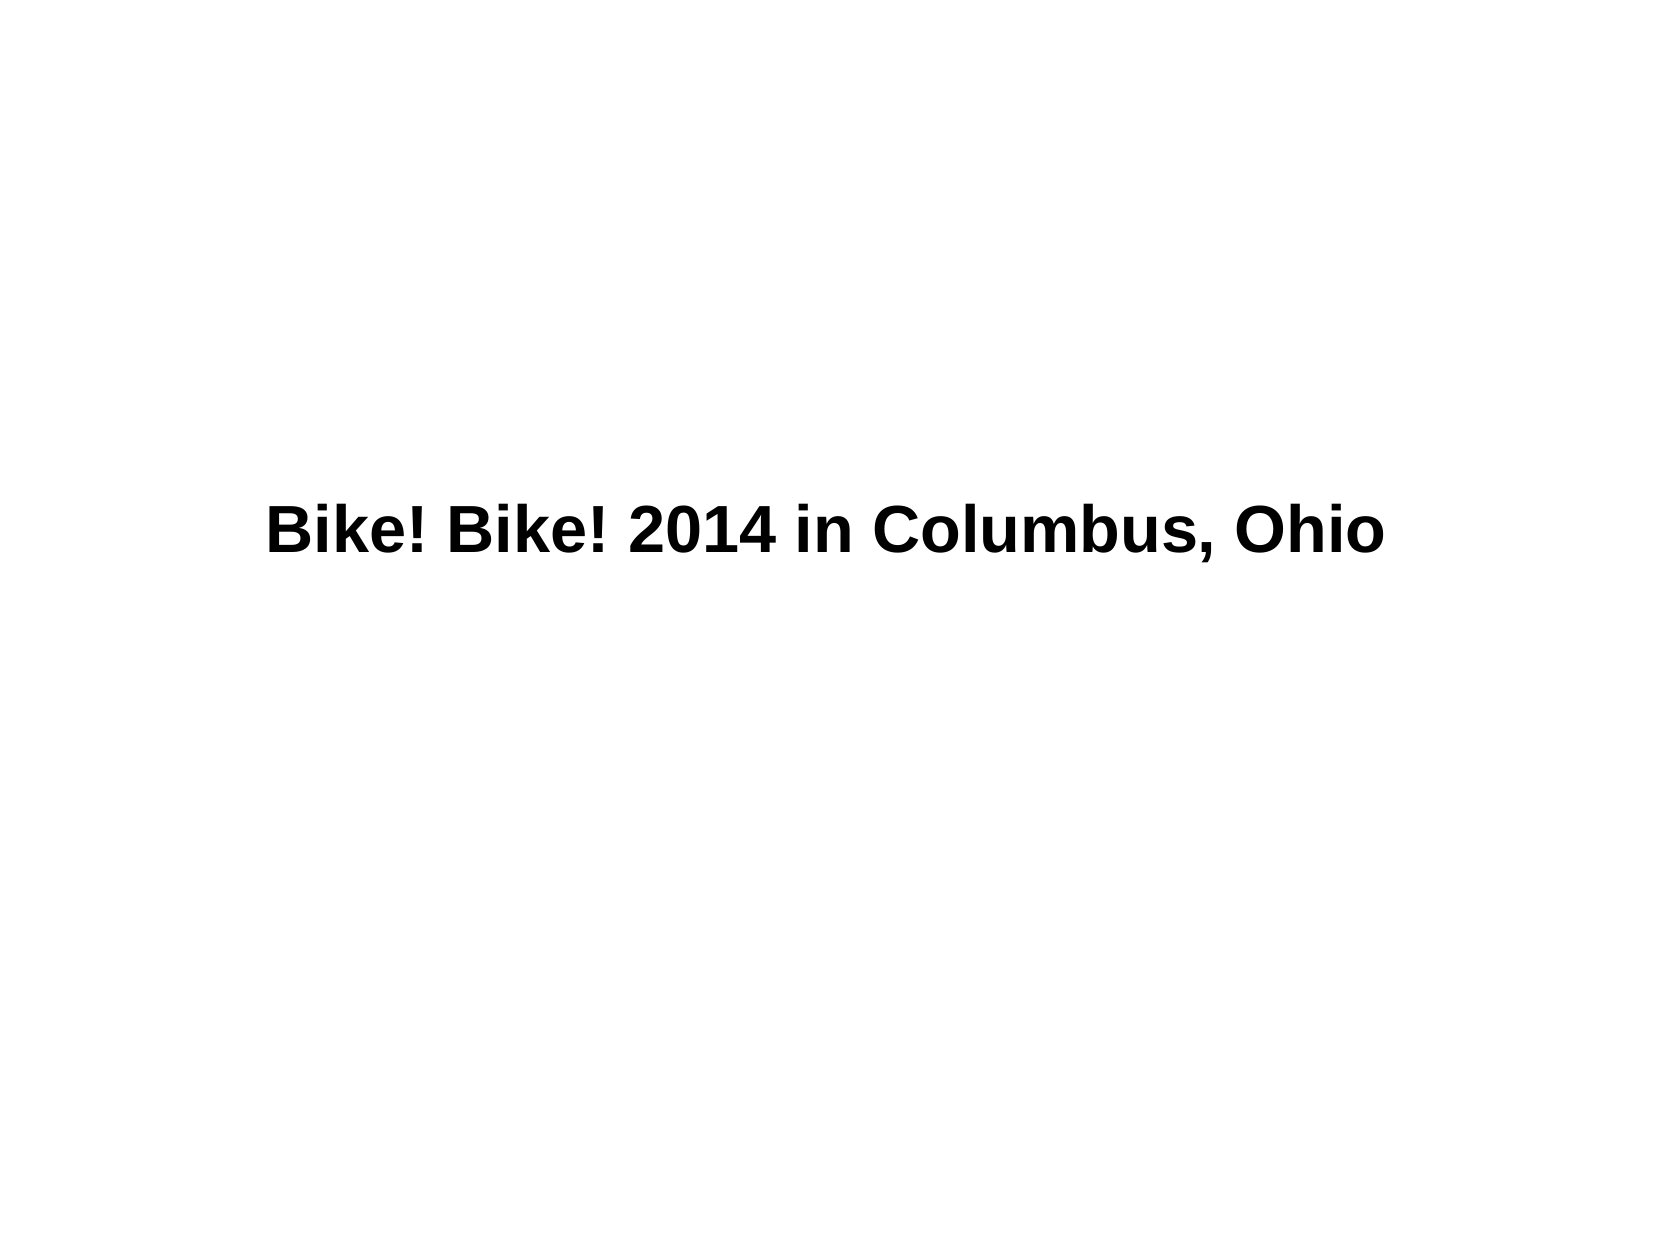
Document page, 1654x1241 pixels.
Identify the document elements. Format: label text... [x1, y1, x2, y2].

subtitle Bike! Bike! 2014 in Columbus, Ohio [82, 49, 1571, 1010]
